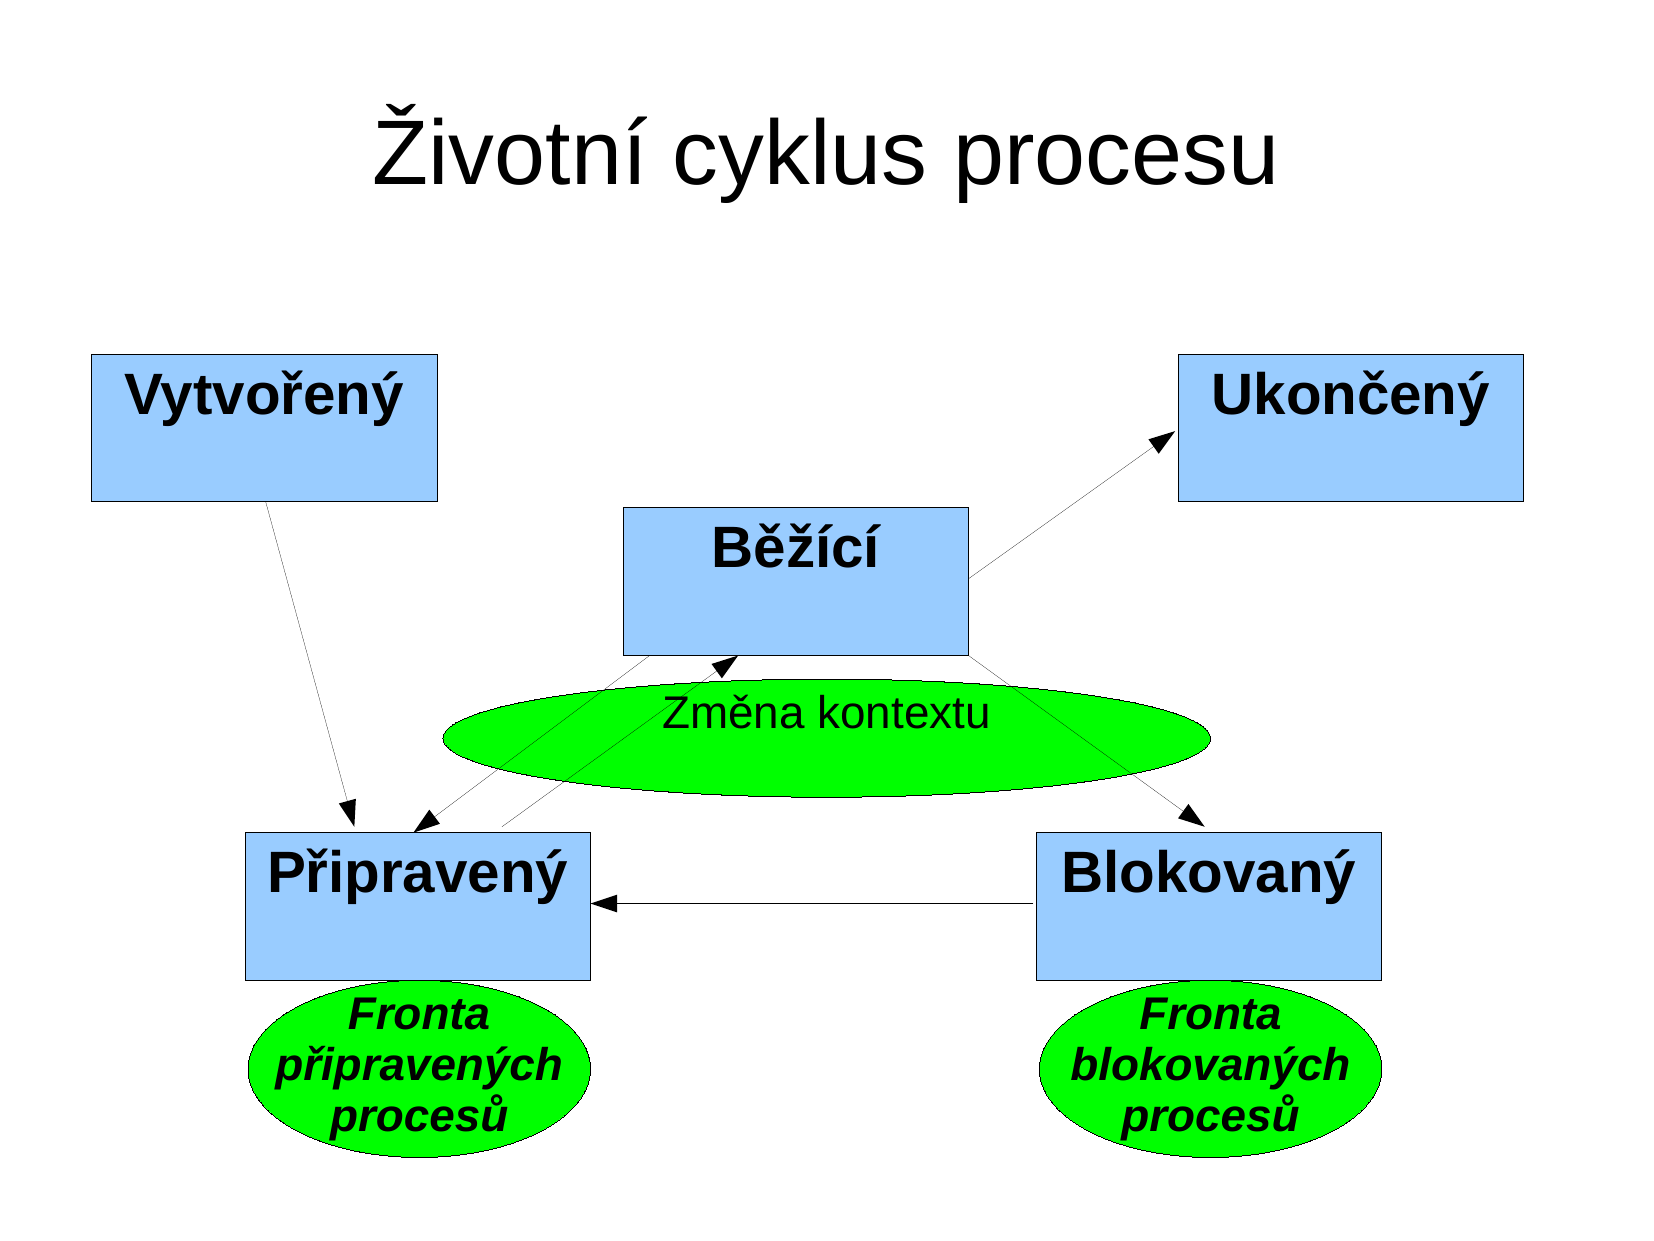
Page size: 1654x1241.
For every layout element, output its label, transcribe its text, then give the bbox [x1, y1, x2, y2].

text_box Změna kontextu [566, 679, 1131, 798]
text_box Fronta blokovaných procesů [1039, 980, 1382, 1158]
text_box Ukončený [1178, 354, 1524, 502]
text_box Běžící [623, 507, 969, 656]
title Životní cyklus procesu [82, 56, 1571, 250]
text_box Připravený [245, 832, 591, 981]
text_box Změna kontextu [1013, 686, 1211, 774]
text_box Fronta připravených procesů [248, 980, 591, 1158]
text_box Blokovaný [1036, 832, 1382, 981]
text_box Vytvořený [91, 354, 438, 502]
text_box Změna kontextu [442, 690, 602, 769]
text_box Změna kontextu [499, 682, 700, 782]
